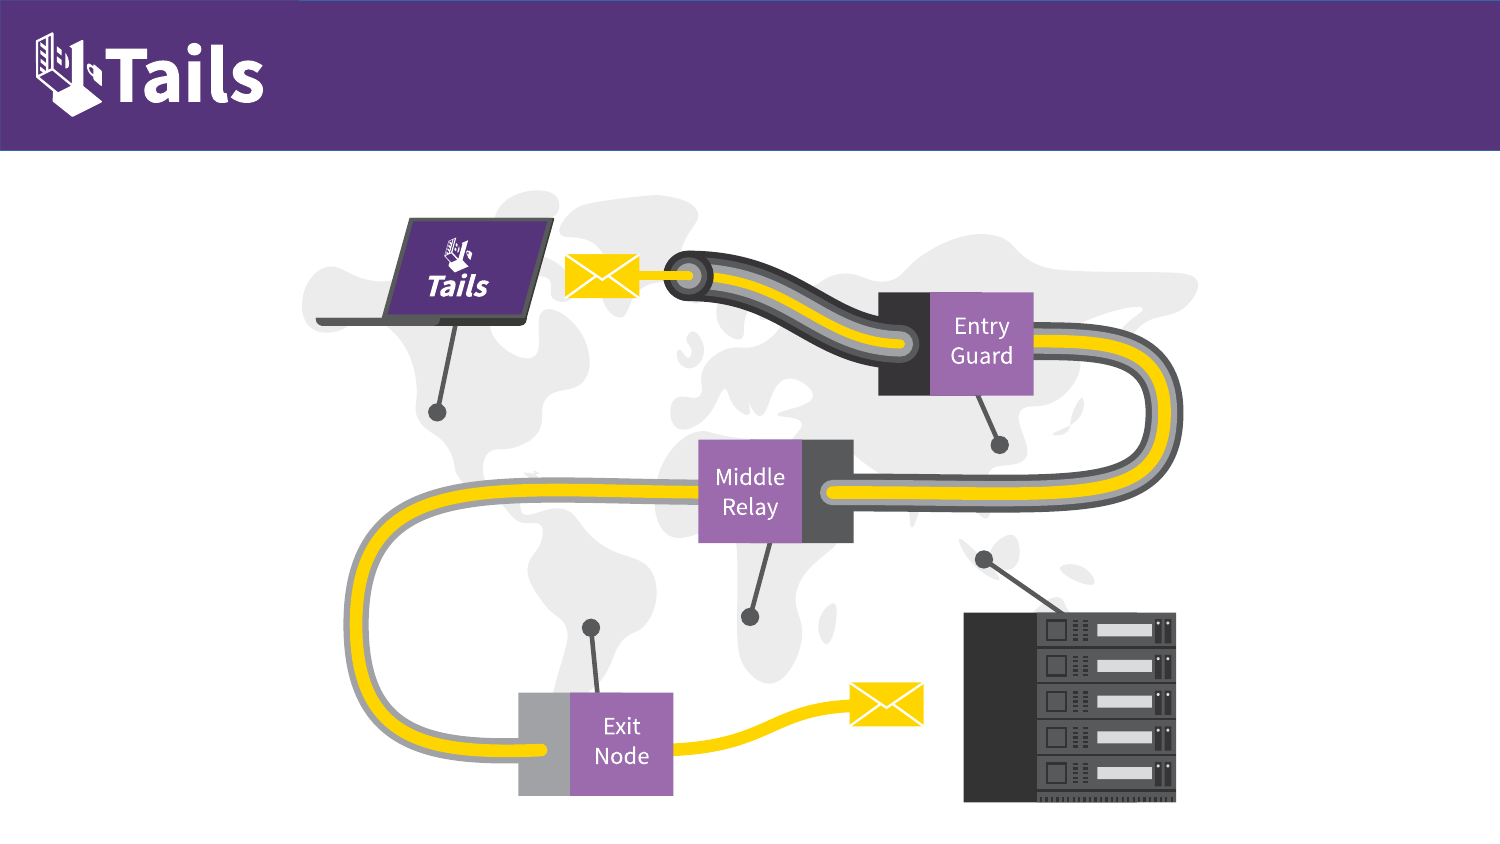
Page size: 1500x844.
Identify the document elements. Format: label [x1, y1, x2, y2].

picture [301, 190, 1199, 803]
